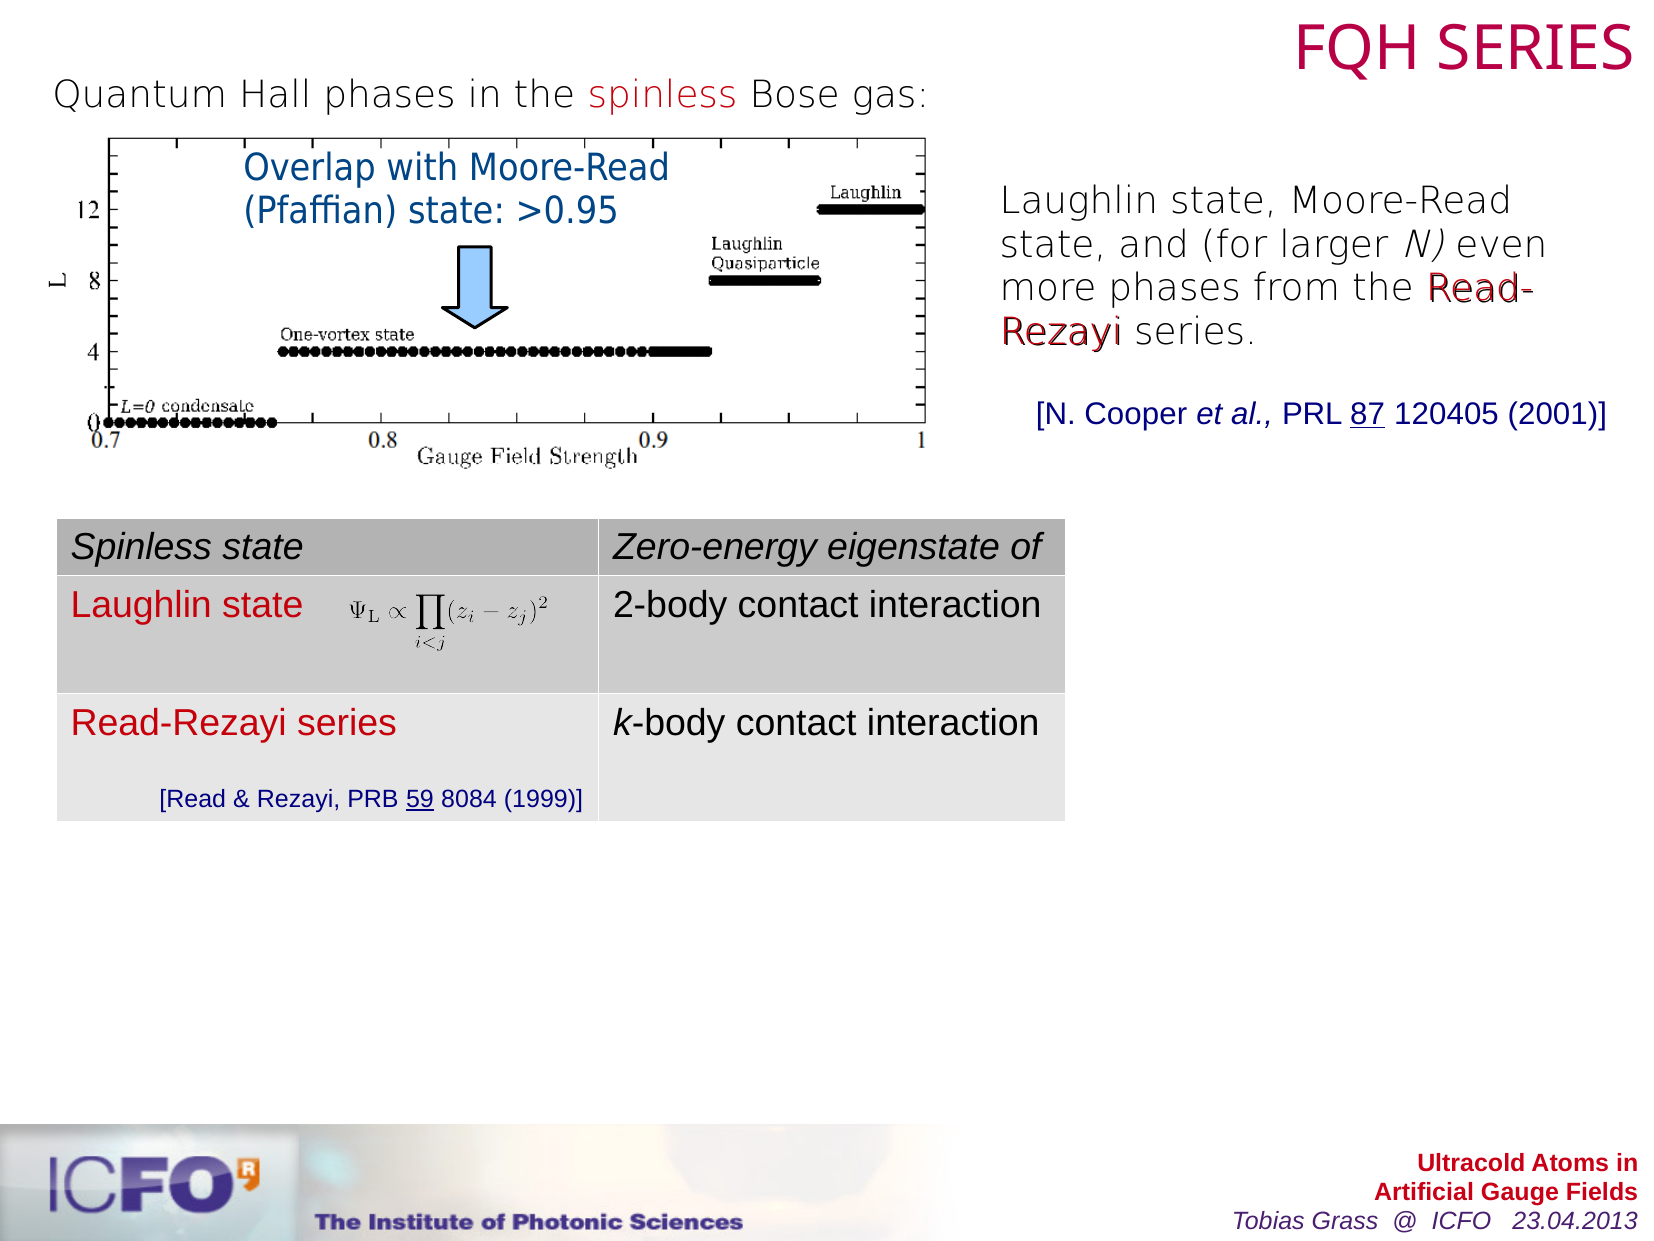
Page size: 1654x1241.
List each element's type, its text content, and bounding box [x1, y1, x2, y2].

table_header Zero-energy eigenstate of [599, 519, 1065, 575]
table_cell k-body contact interaction [599, 694, 1065, 821]
table_cell 2-body contact interaction [599, 576, 1065, 693]
picture [349, 594, 547, 651]
table_cell Laughlin state [57, 576, 598, 693]
text_box Ultracold Atoms in Artificial Gauge Fields Tobias Grass @ ICFO 23.04.2013 [712, 1138, 1654, 1241]
text_box FQH SERIES [0, 0, 1651, 99]
text_box Quantum Hall phases in the spinless Bose gas: [37, 65, 1651, 124]
table_header Spinless state [57, 519, 598, 575]
picture [40, 132, 938, 470]
picture [0, 1124, 976, 1241]
table_cell Read-Rezayi series [Read & Rezayi, PRB 59 8084 (1999)] [57, 694, 598, 821]
text_box Laughlin state, Moore-Read state, and (for larger N) even more phases from the Read-Rezayi series. [N. Cooper et al., PRL 87 120405 (2001)] [984, 171, 1623, 439]
text_box Overlap with Moore-Read (Pfaffian) state: >0.95 [227, 136, 790, 242]
text_box [442, 246, 508, 328]
